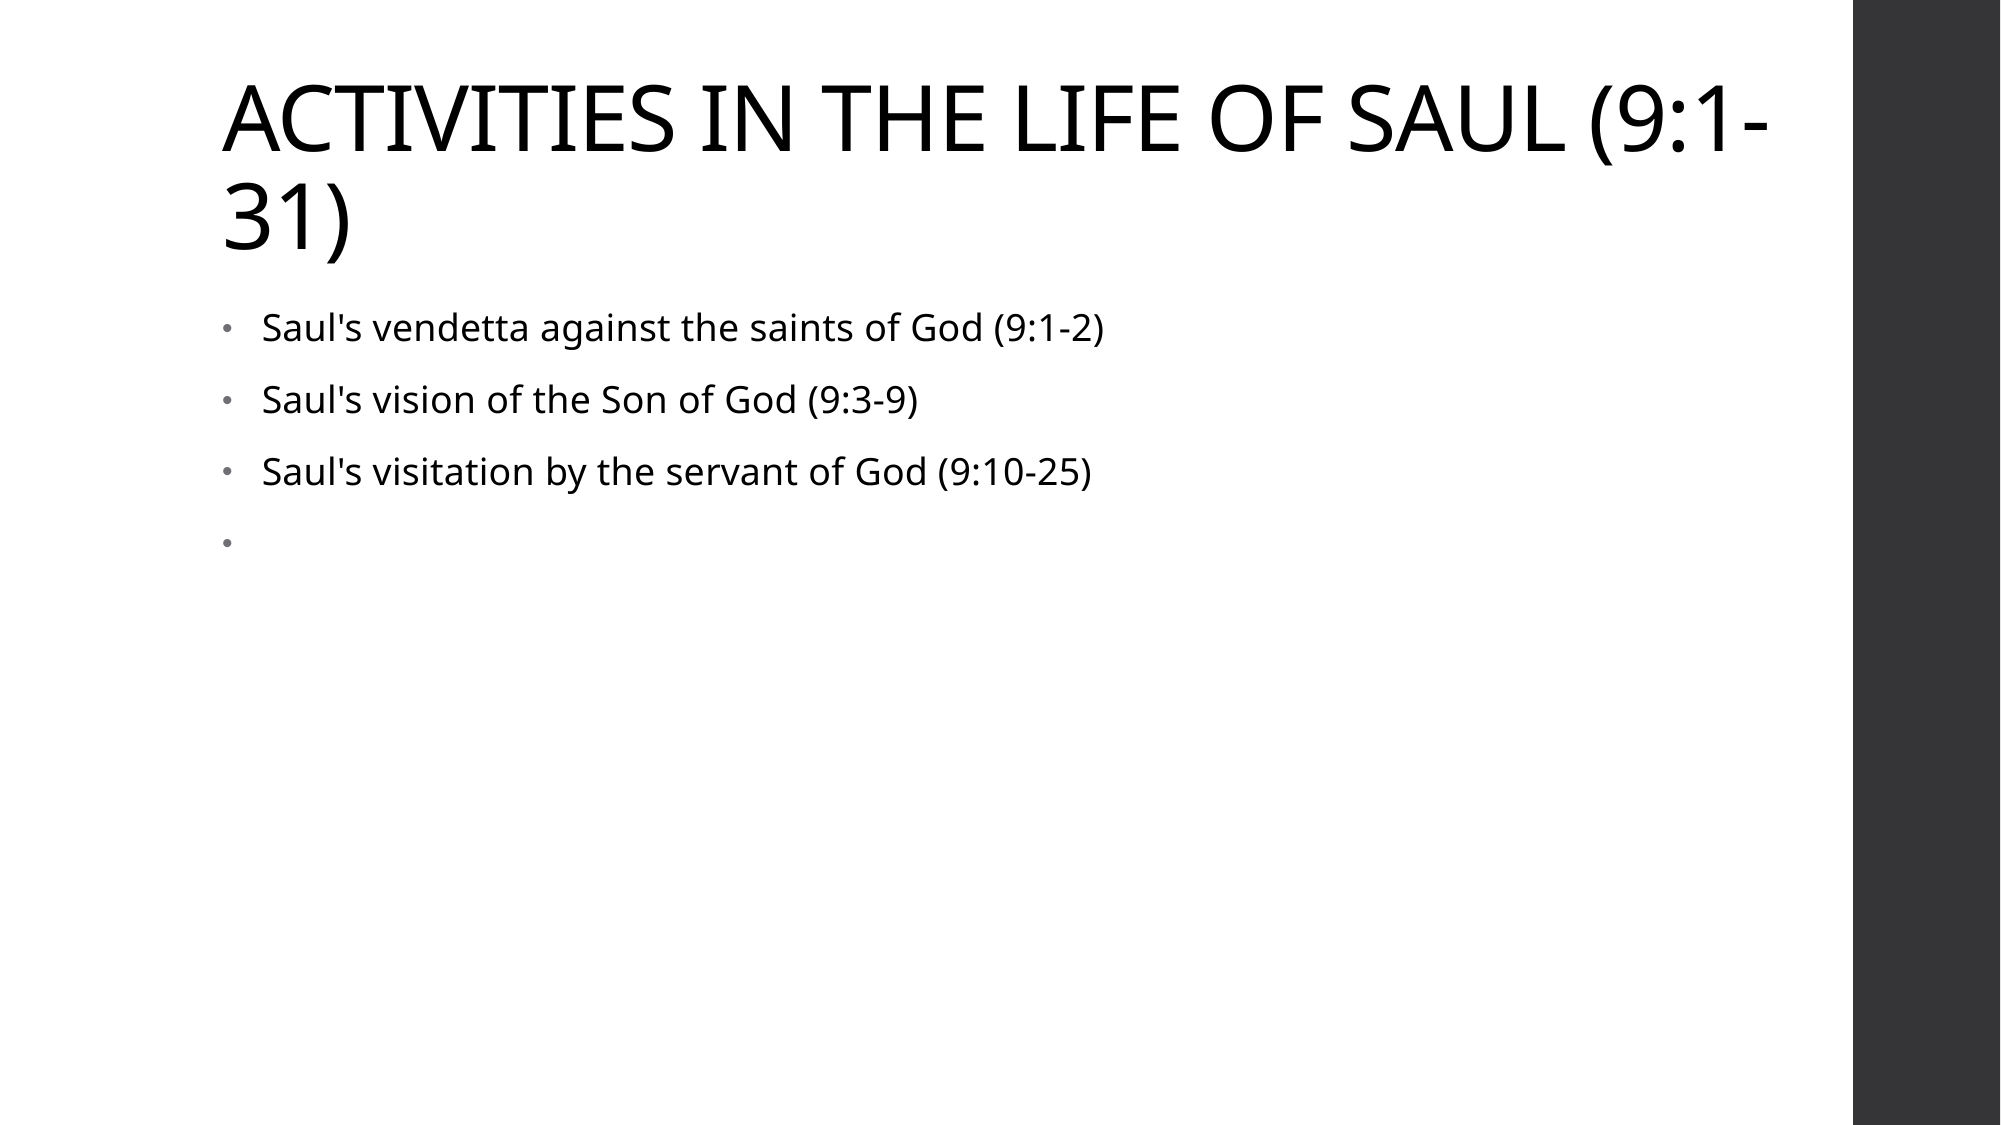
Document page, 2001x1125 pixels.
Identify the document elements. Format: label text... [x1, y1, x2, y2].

title ACTIVITIES IN THE LIFE OF SAUL (9:1-31) [206, 60, 1797, 278]
list Saul's vendetta against the saints of God (9:1-2) Saul's vision of the Son of God (9:3-9) Saul's visitation by the servant of God (9:10-25) [206, 299, 1617, 1014]
